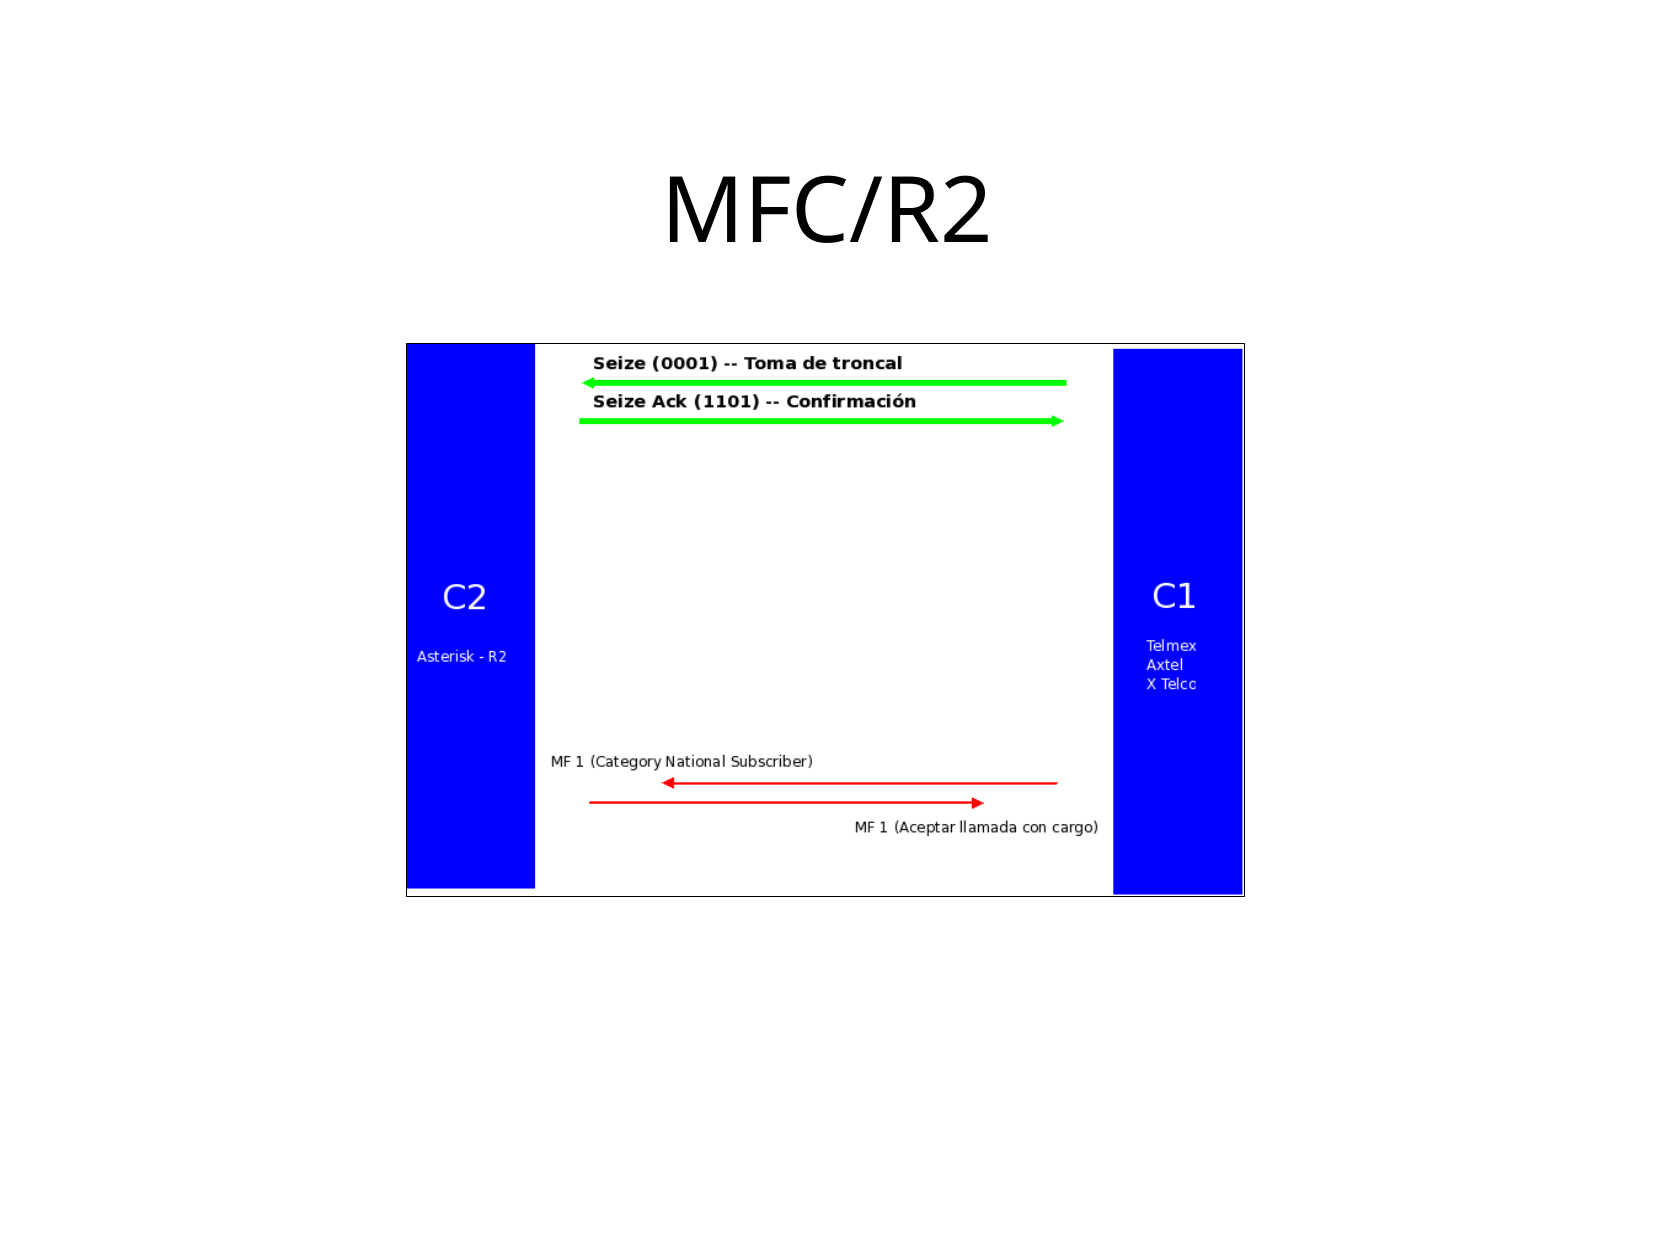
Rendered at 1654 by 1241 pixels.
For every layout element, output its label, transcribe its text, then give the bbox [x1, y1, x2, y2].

title MFC/R2 [121, 102, 1534, 311]
picture [406, 343, 1245, 897]
